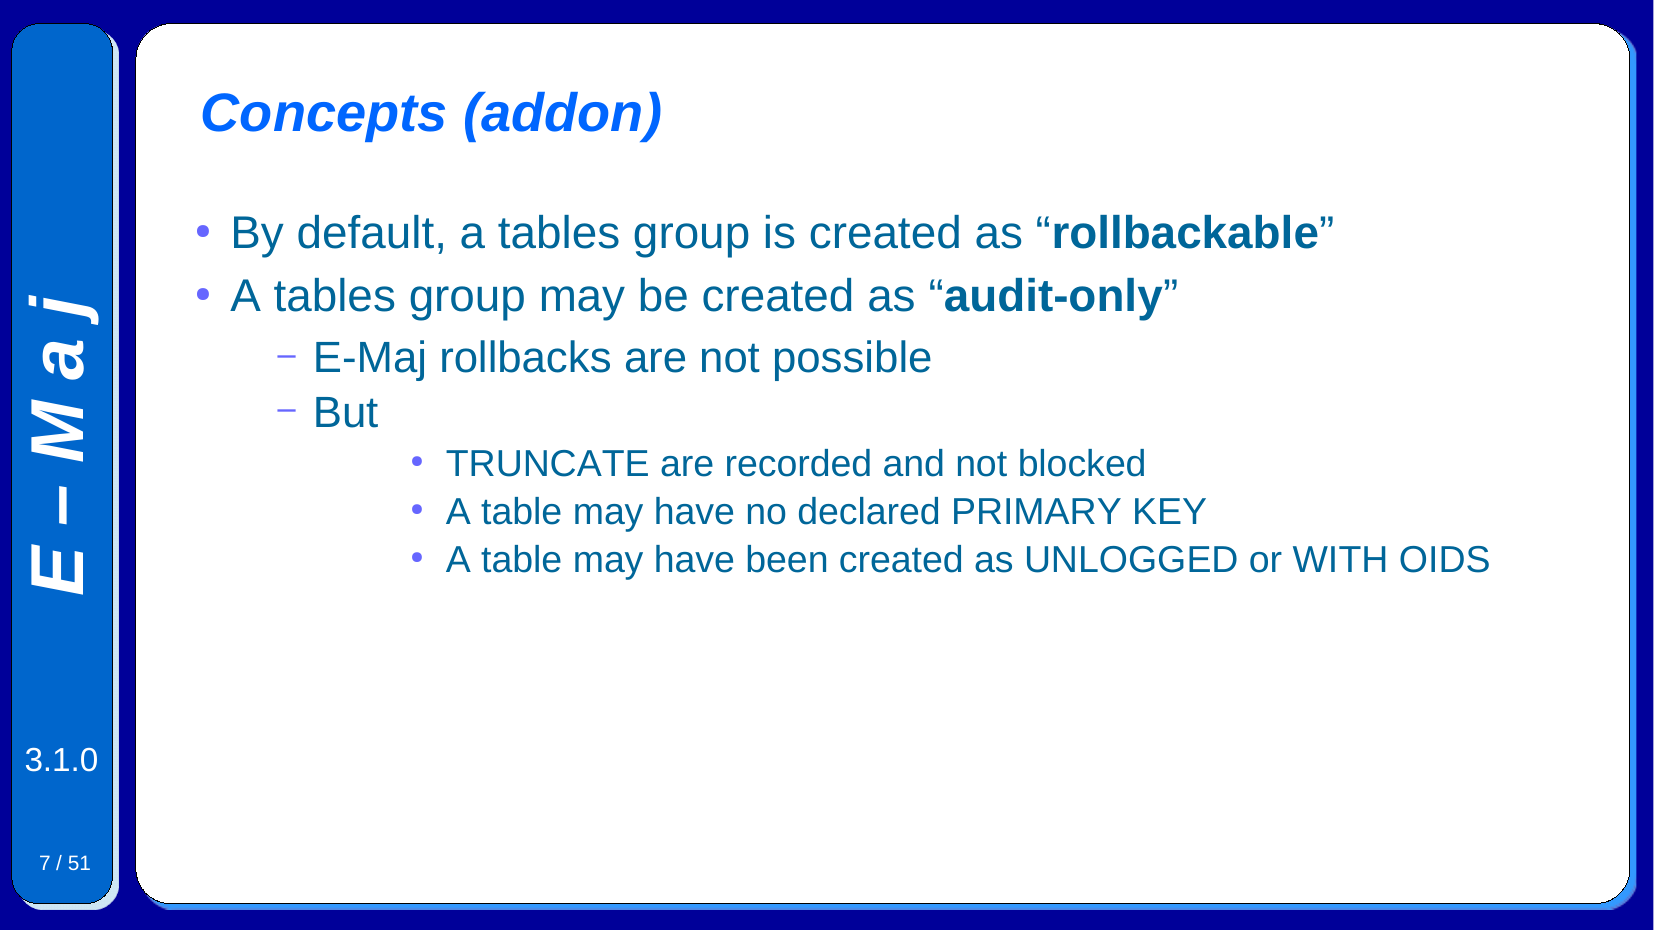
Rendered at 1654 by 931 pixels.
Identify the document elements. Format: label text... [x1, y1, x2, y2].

title Concepts (addon) [200, 34, 1575, 191]
list By default, a tables group is created as “rollbackable” A tables group may be created as “audit-only” E-Maj rollbacks are not possible But TRUNCATE are recorded and not blocked A table may have no declared PRIMARY KEY A table may have been created as UNLOGGED or WITH OIDS [177, 206, 1587, 827]
